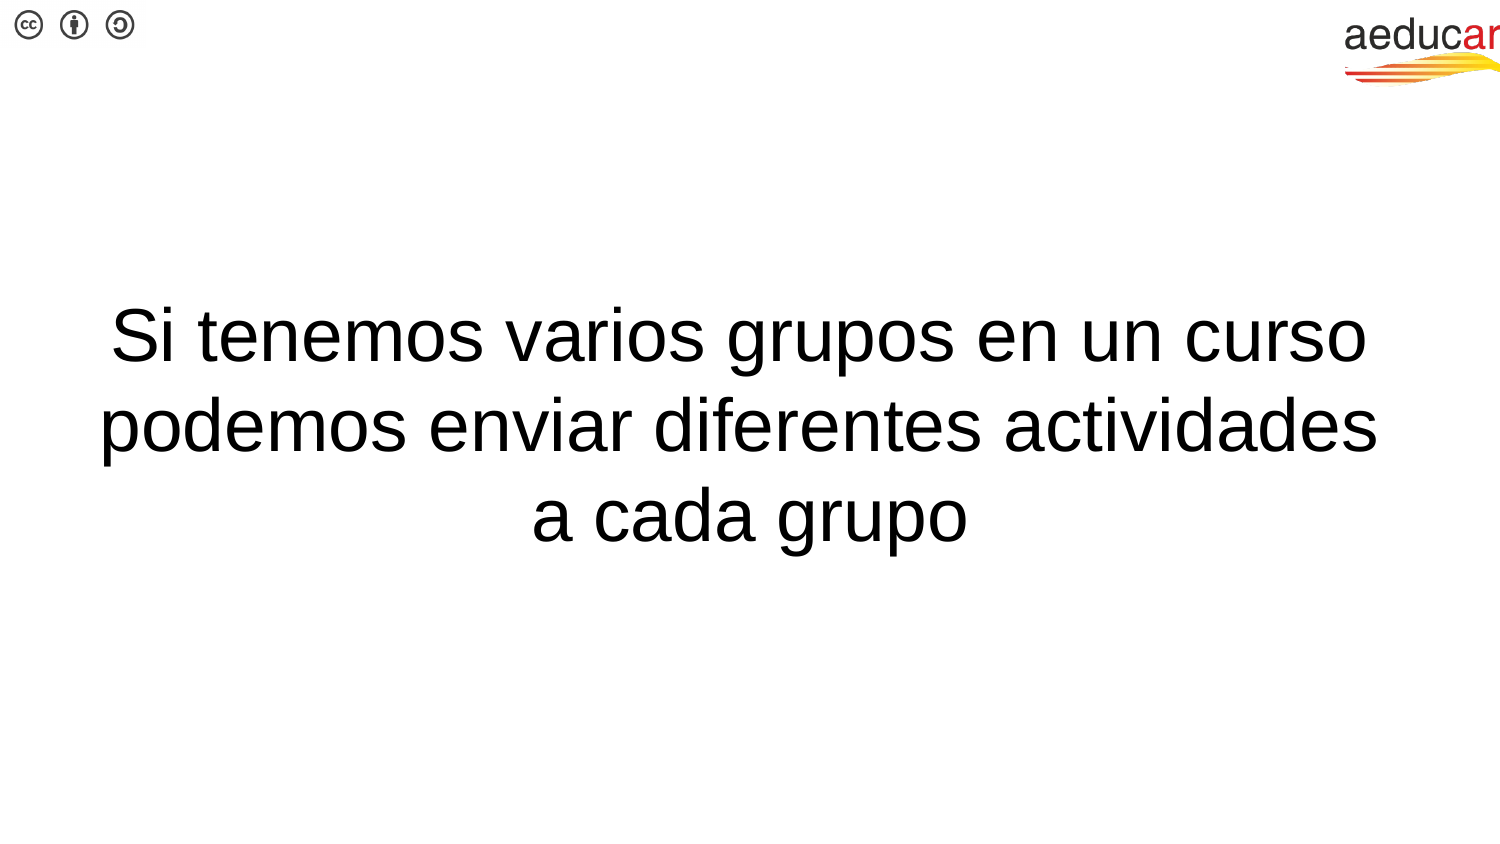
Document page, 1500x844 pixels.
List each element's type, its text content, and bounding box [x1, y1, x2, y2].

title Si tenemos varios grupos en un curso podemos enviar diferentes actividades a cada grupo [51, 352, 1449, 491]
picture [0, 0, 146, 48]
picture [1344, 0, 1500, 104]
